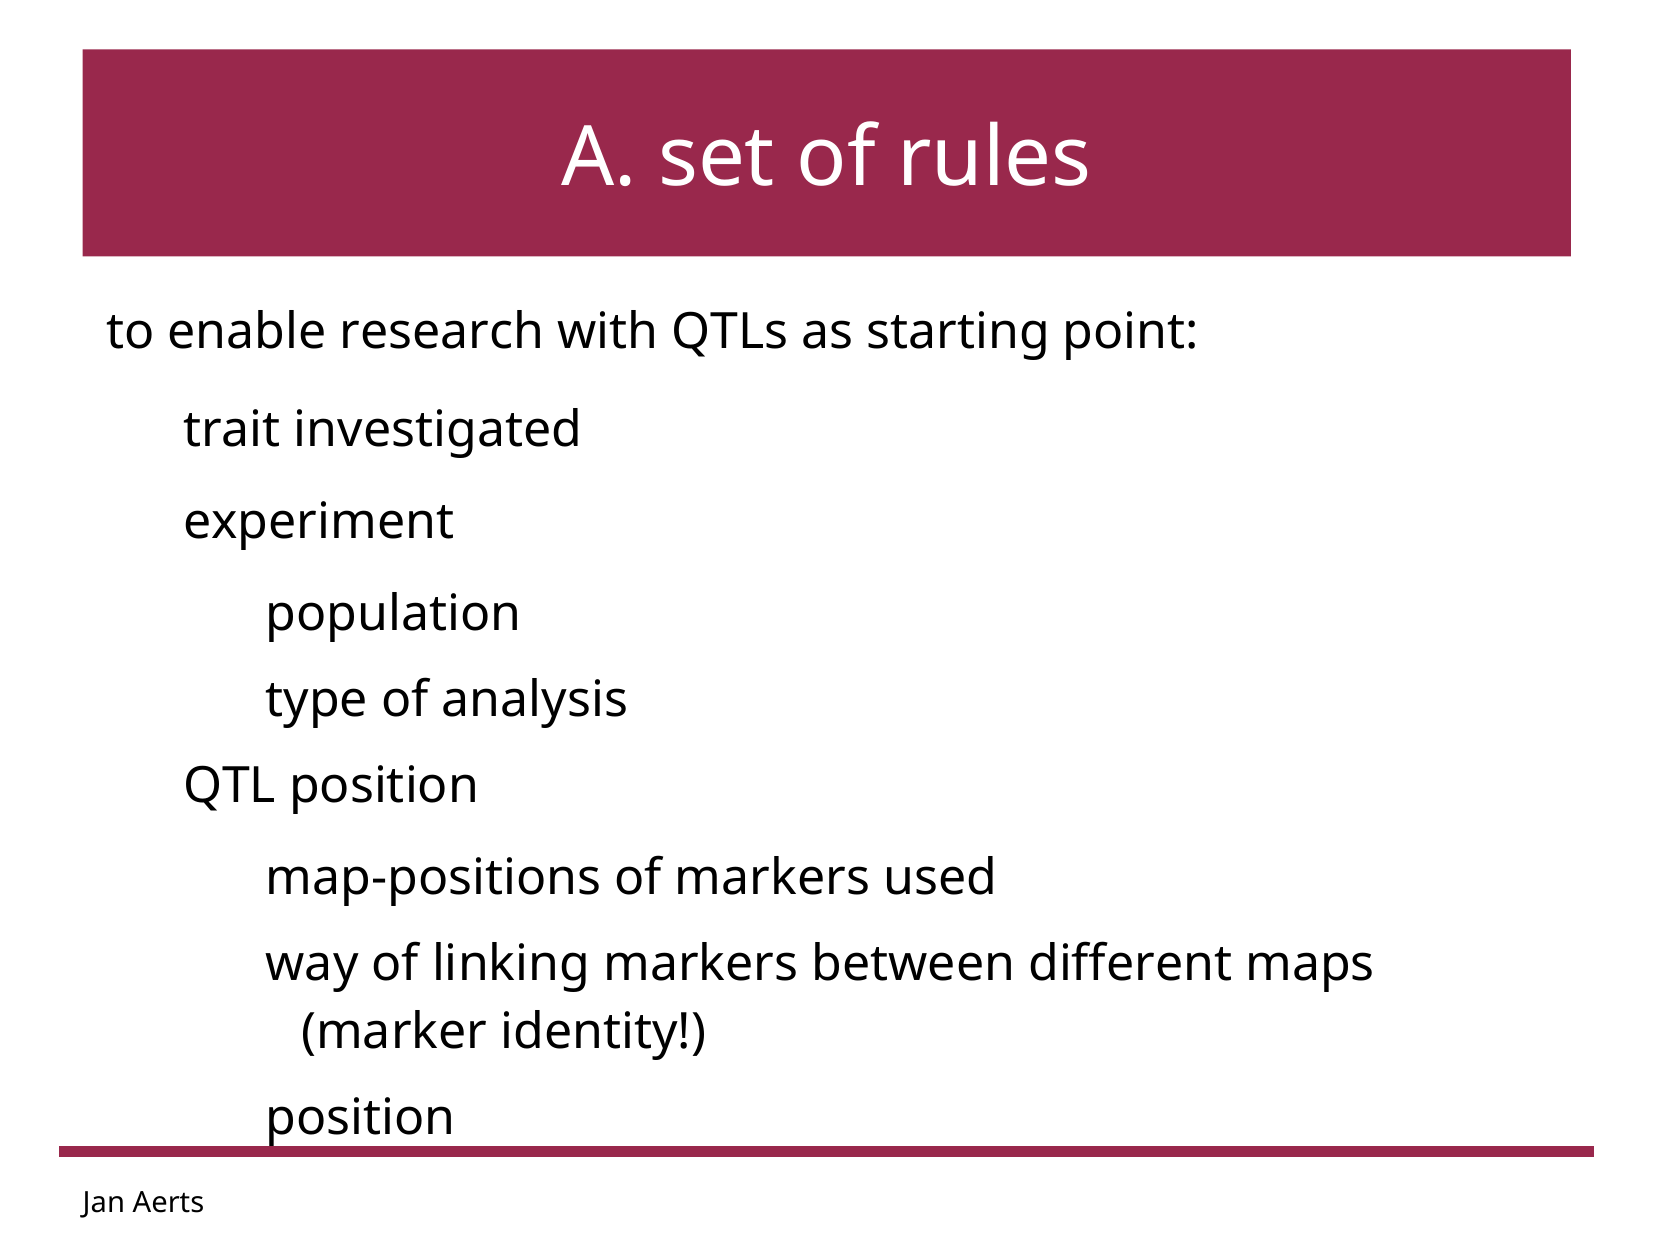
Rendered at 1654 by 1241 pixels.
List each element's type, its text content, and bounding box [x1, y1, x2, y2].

title A. set of rules [82, 49, 1571, 257]
list to enable research with QTLs as starting point: trait investigated experiment population type of analysis QTL position map-positions of markers used way of linking markers between different maps (marker identity!) position [88, 295, 1565, 1075]
